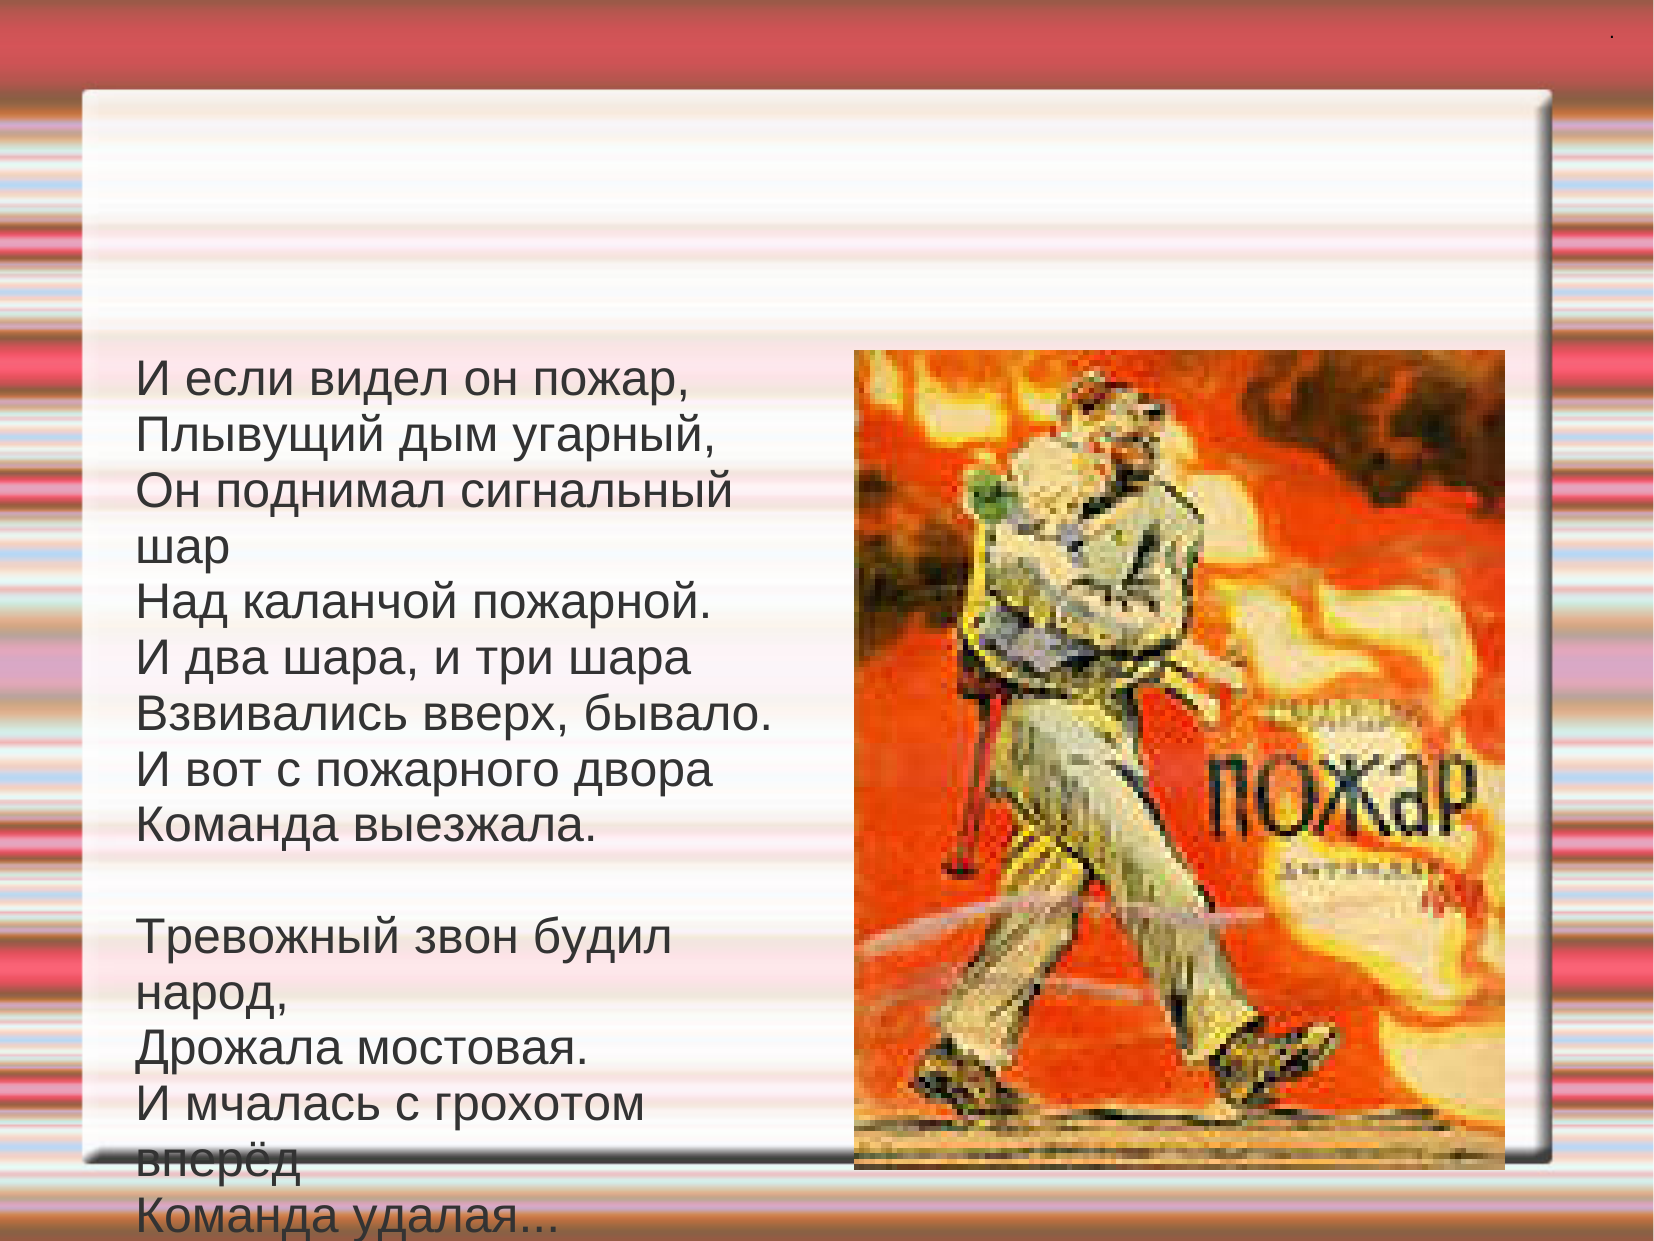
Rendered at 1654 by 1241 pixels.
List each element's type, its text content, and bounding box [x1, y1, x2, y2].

text_box . [1594, 11, 1654, 916]
picture [0, 0, 1654, 1241]
list И если видел он пожар, Плывущий дым угарный, Он поднимал сигнальный шар Над каланчой пожарной. И два шара, и три шара Взвивались вверх, бывало. И вот с пожарного двора Команда выезжала. Тревожный звон будил народ, Дрожала мостовая. И мчалась с грохотом вперёд Команда удалая... [134, 350, 809, 1241]
